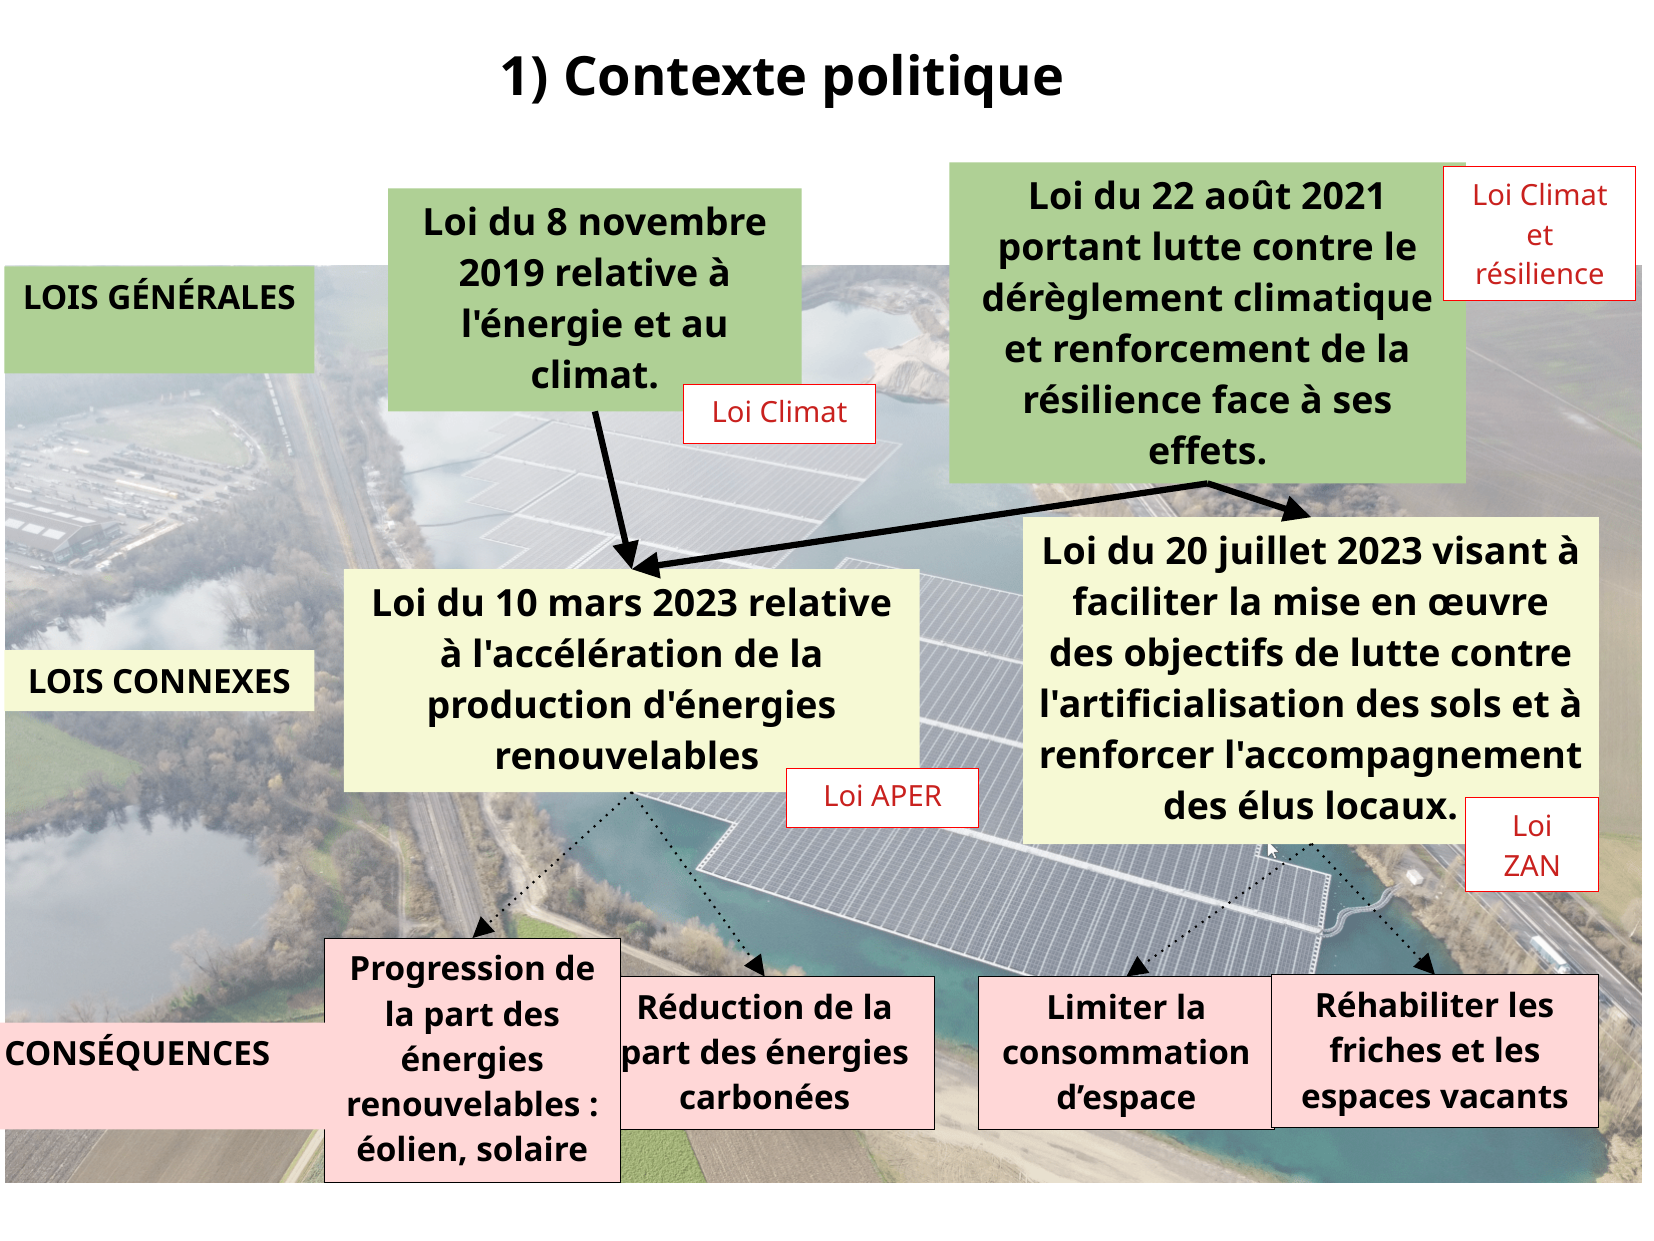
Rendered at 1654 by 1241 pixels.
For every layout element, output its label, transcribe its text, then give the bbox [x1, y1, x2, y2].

picture [599, 265, 1175, 567]
text_box Réhabiliter les friches et les espaces vacants [1271, 974, 1599, 1128]
text_box LOIS GÉNÉRALES [4, 266, 315, 374]
text_box CONSÉQUENCES [0, 1022, 325, 1130]
text_box Loi du 22 août 2021 portant lutte contre le dérèglement climatique et renforcement de la résilience face à ses effets. [949, 162, 1466, 438]
text_box Loi APER [786, 768, 979, 828]
text_box Progression de la part des énergies renouvelables : éolien, solaire [324, 938, 621, 1183]
text_box Loi Climat [683, 384, 876, 444]
text_box Loi ZAN [1465, 797, 1599, 857]
text_box Loi du 20 juillet 2023 visant à faciliter la mise en œuvre des objectifs de lutte contre l'artificialisation des sols et à renforcer l'accompagnement des élus locaux. [1023, 517, 1599, 845]
text_box Loi du 8 novembre 2019 relative à l'énergie et au climat. [388, 188, 802, 412]
text_box Loi Climat et résilience [1443, 166, 1636, 253]
picture [5, 265, 1642, 1183]
text_box 1) Contexte politique [324, 29, 1241, 148]
text_box Réduction de la part des énergies carbonées [621, 976, 935, 1130]
text_box Limiter la consommation d’espace [978, 976, 1275, 1130]
picture [5, 1130, 324, 1183]
text_box Loi du 10 mars 2023 relative à l'accélération de la production d'énergies renouvelables [343, 569, 920, 793]
text_box LOIS CONNEXES [4, 650, 315, 712]
